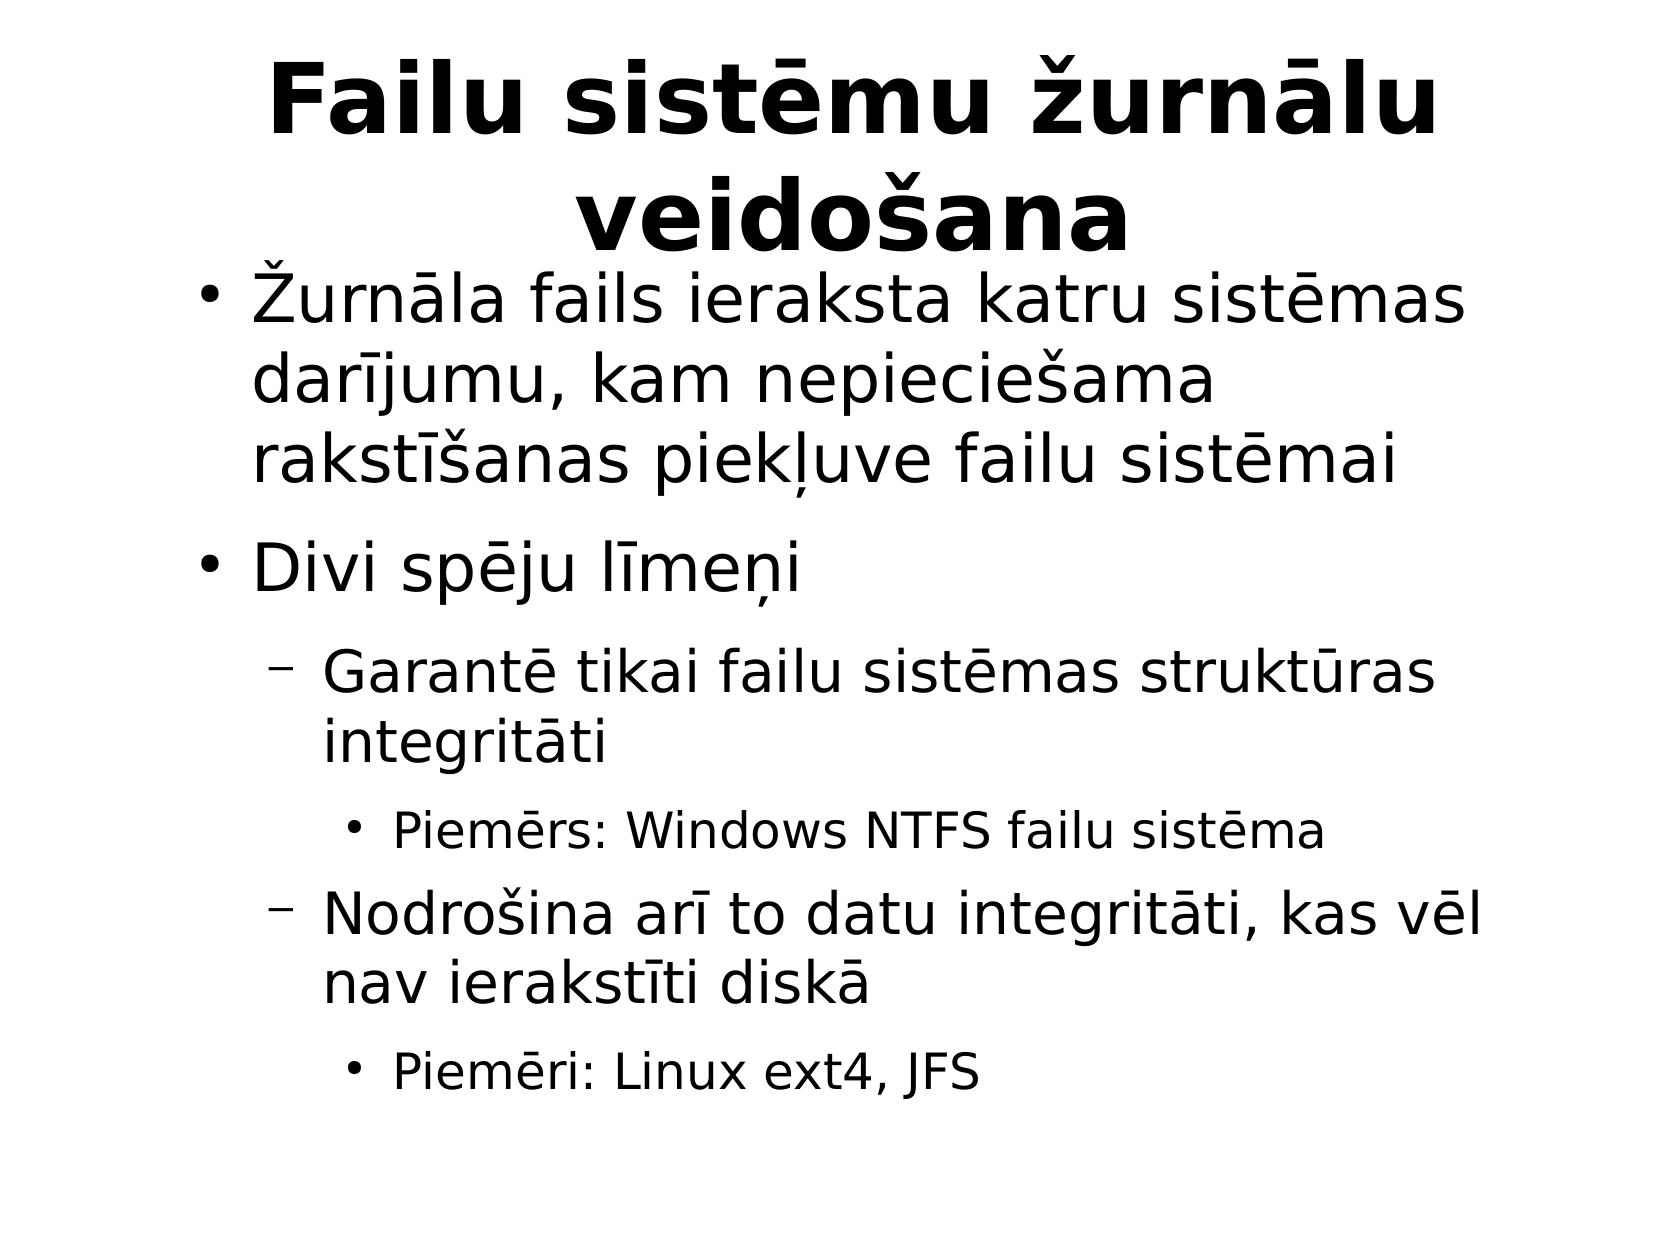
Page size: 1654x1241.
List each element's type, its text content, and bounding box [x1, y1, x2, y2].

title Failu sistēmu žurnālu veidošana [137, 49, 1571, 257]
list Žurnāla fails ieraksta katru sistēmas darījumu, kam nepieciešama rakstīšanas piekļuve failu sistēmai Divi spēju līmeņi Garantē tikai failu sistēmas struktūras integritāti Piemērs: Windows NTFS failu sistēma Nodrošina arī to datu integritāti, kas vēl nav ierakstīti diskā Piemēri: Linux ext4, JFS [165, 247, 1571, 1130]
